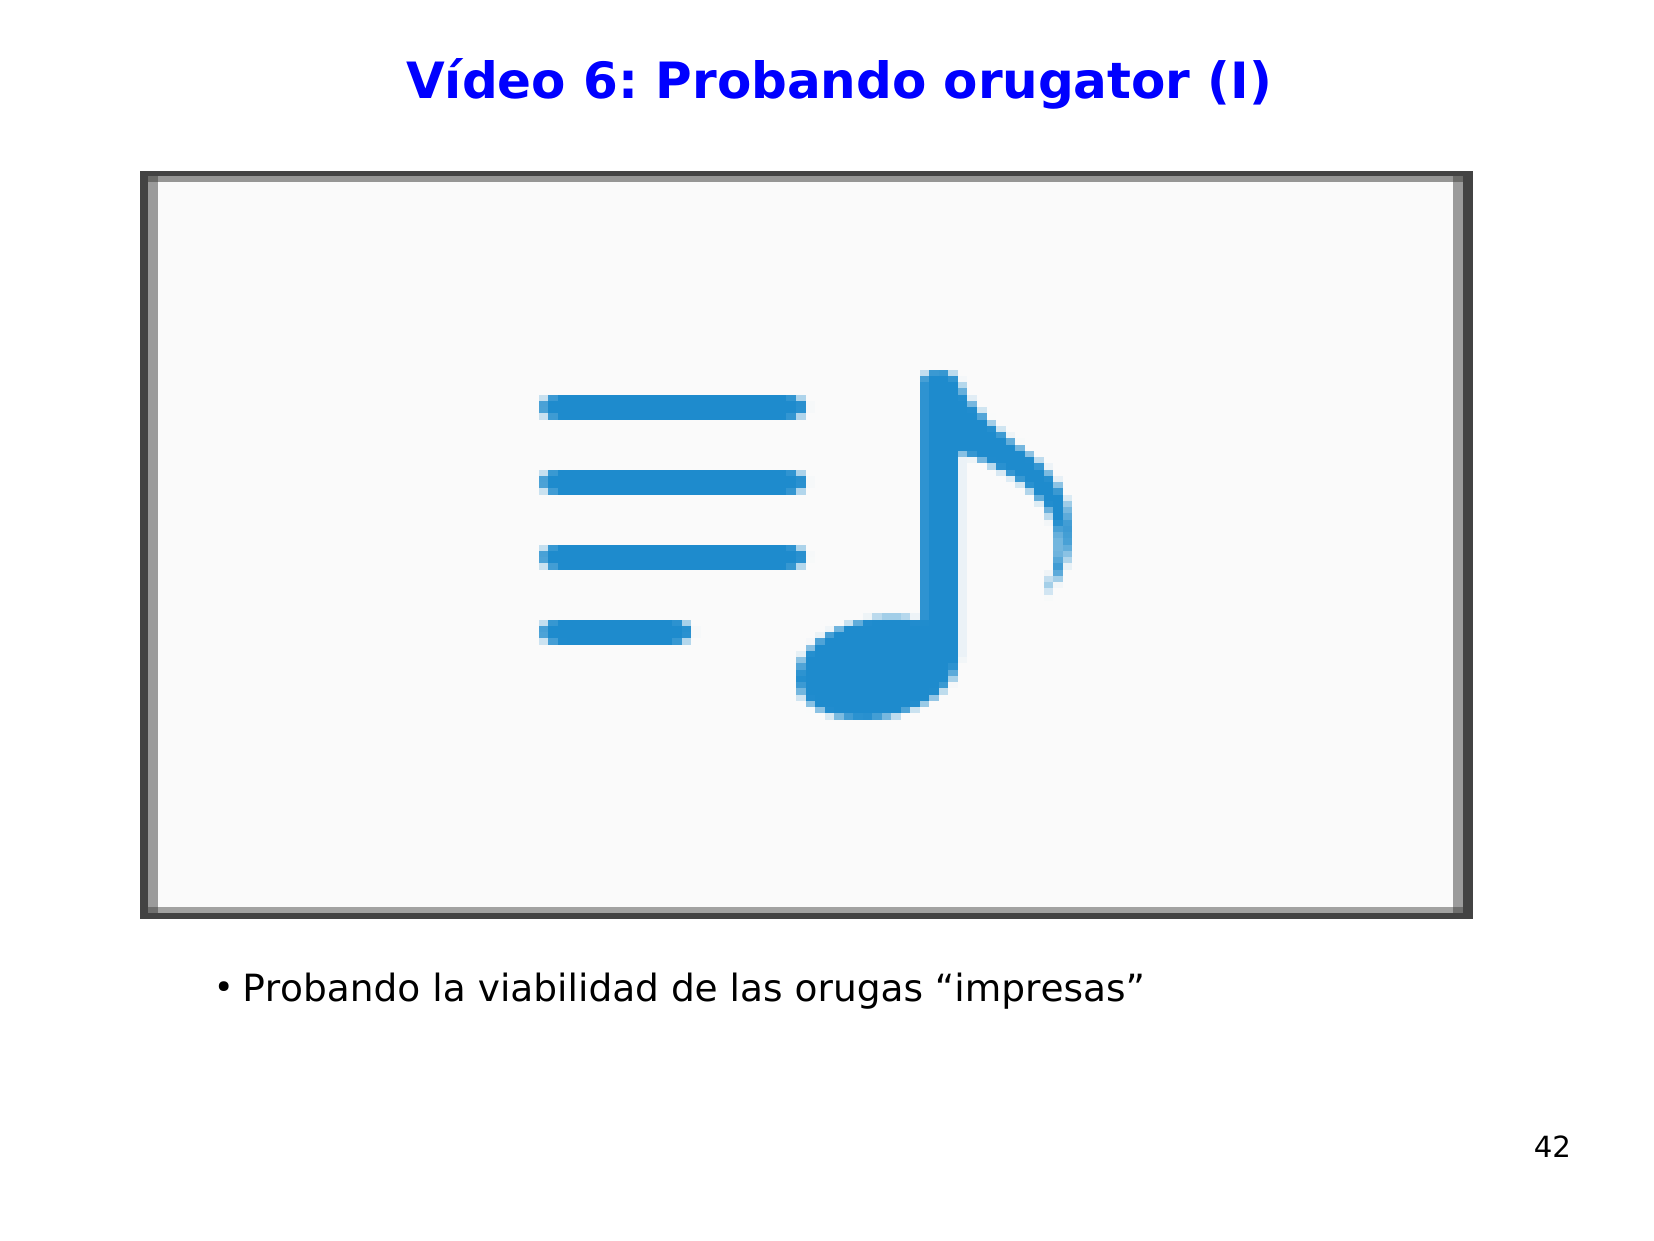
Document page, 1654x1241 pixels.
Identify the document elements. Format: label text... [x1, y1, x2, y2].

text_box [139, 170, 1474, 921]
text_box Probando la viabilidad de las orugas “impresas” [202, 958, 1379, 1089]
text_box Vídeo 6: Probando orugator (I) [391, 44, 1288, 118]
